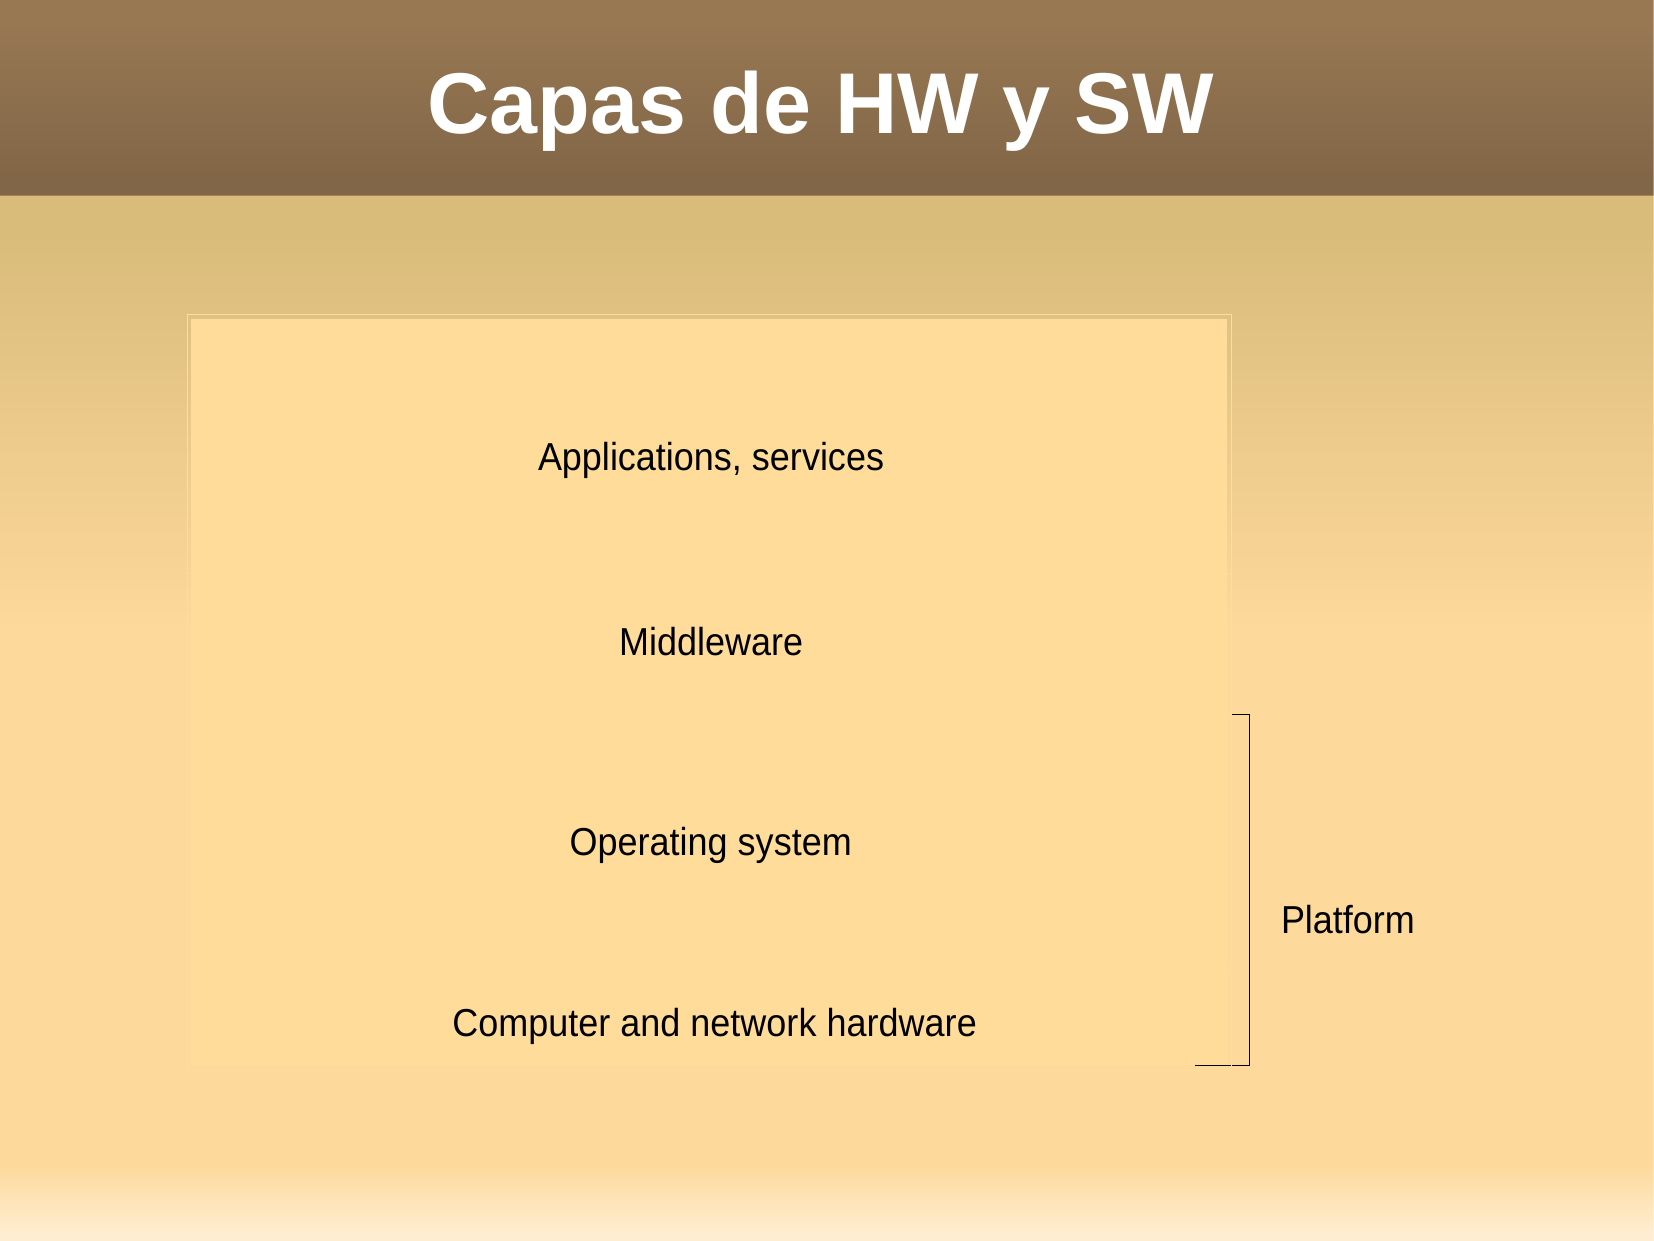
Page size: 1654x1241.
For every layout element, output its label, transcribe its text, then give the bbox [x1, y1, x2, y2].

picture [0, 0, 1654, 1241]
title Capas de HW y SW [76, 0, 1565, 208]
